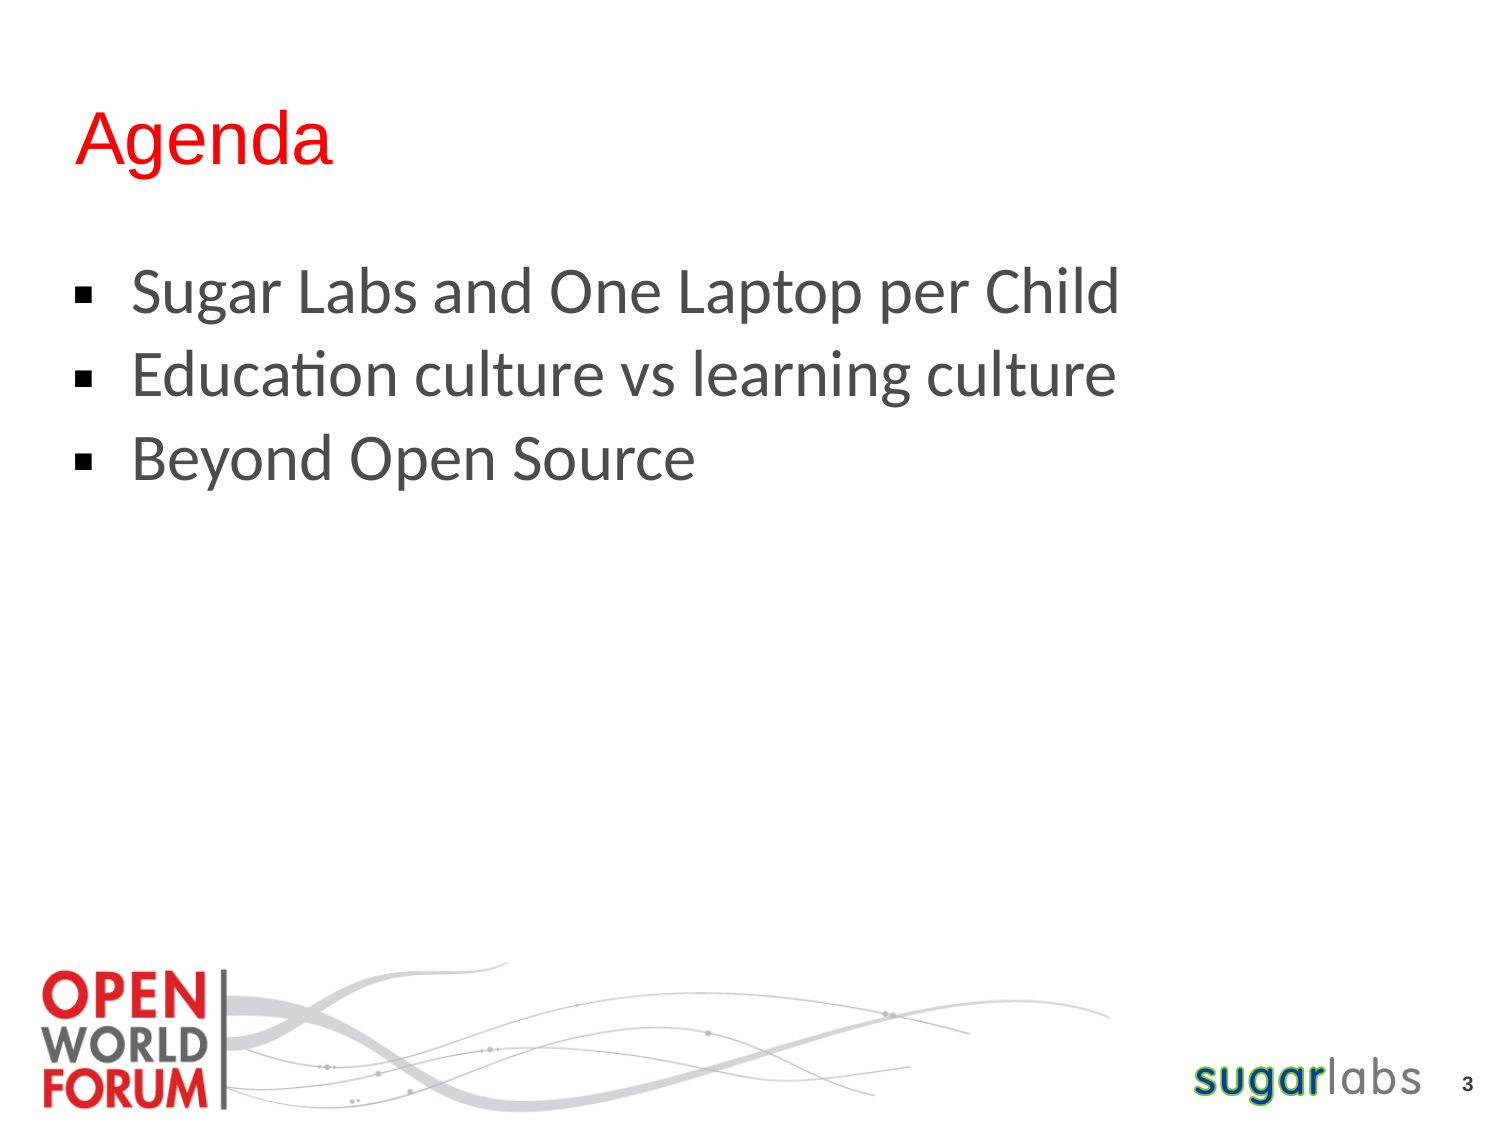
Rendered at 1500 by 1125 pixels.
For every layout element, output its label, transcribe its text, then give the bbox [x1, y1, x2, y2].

picture [1194, 1057, 1420, 1106]
picture [41, 957, 1112, 1119]
list Sugar Labs and One Laptop per Child Education culture vs learning culture Beyond Open Source [75, 263, 1425, 1006]
title Agenda [75, 44, 1425, 233]
